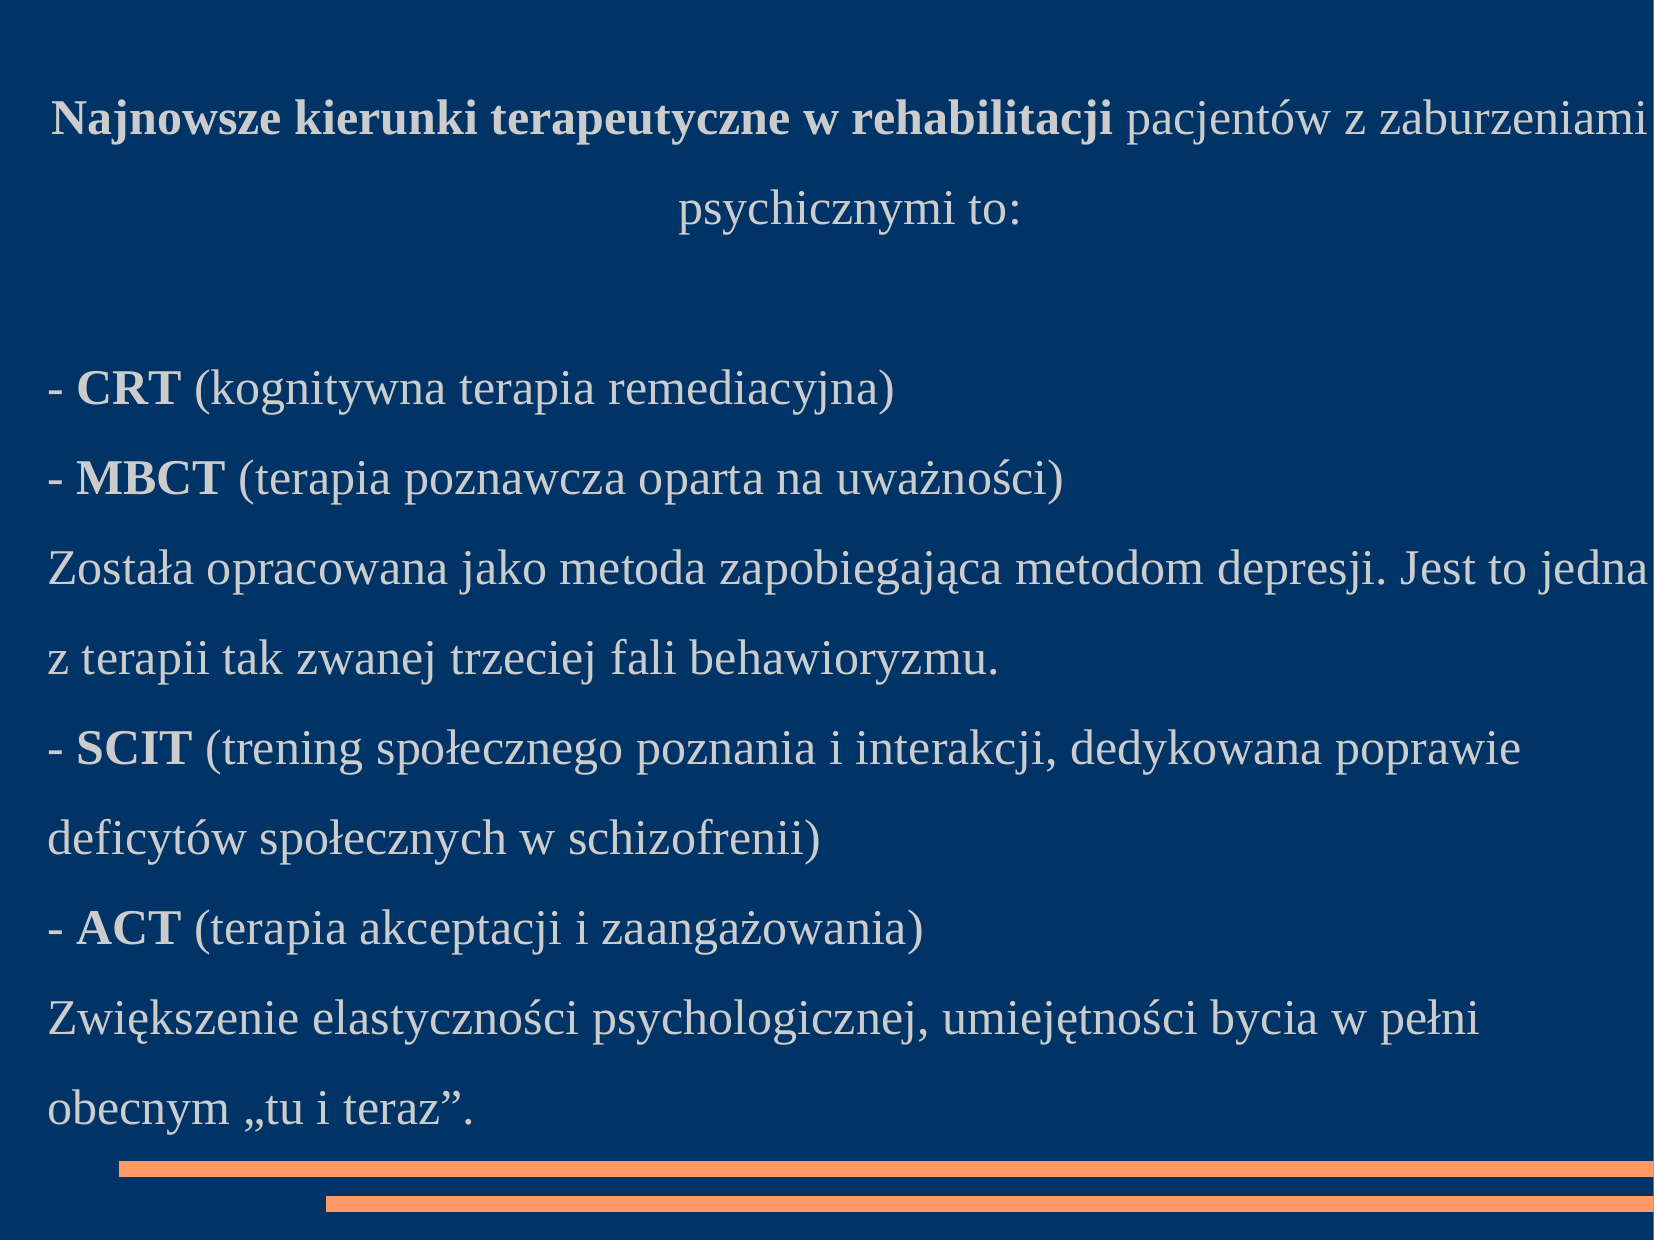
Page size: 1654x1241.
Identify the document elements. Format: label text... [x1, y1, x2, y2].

subtitle Najnowsze kierunki terapeutyczne w rehabilitacji pacjentów z zaburzeniami psychicznymi to: - CRT (kognitywna terapia remediacyjna) - MBCT (terapia poznawcza oparta na uważności) Została opracowana jako metoda zapobiegająca metodom depresji. Jest to jedna z terapii tak zwanej trzeciej fali behawioryzmu. - SCIT (trening społecznego poznania i interakcji, dedykowana poprawie deficytów społecznych w schizofrenii) - ACT (terapia akceptacji i zaangażowania) Zwiększenie elastyczności psychologicznej, umiejętności bycia w pełni obecnym „tu i teraz”. [47, 0, 1654, 1189]
